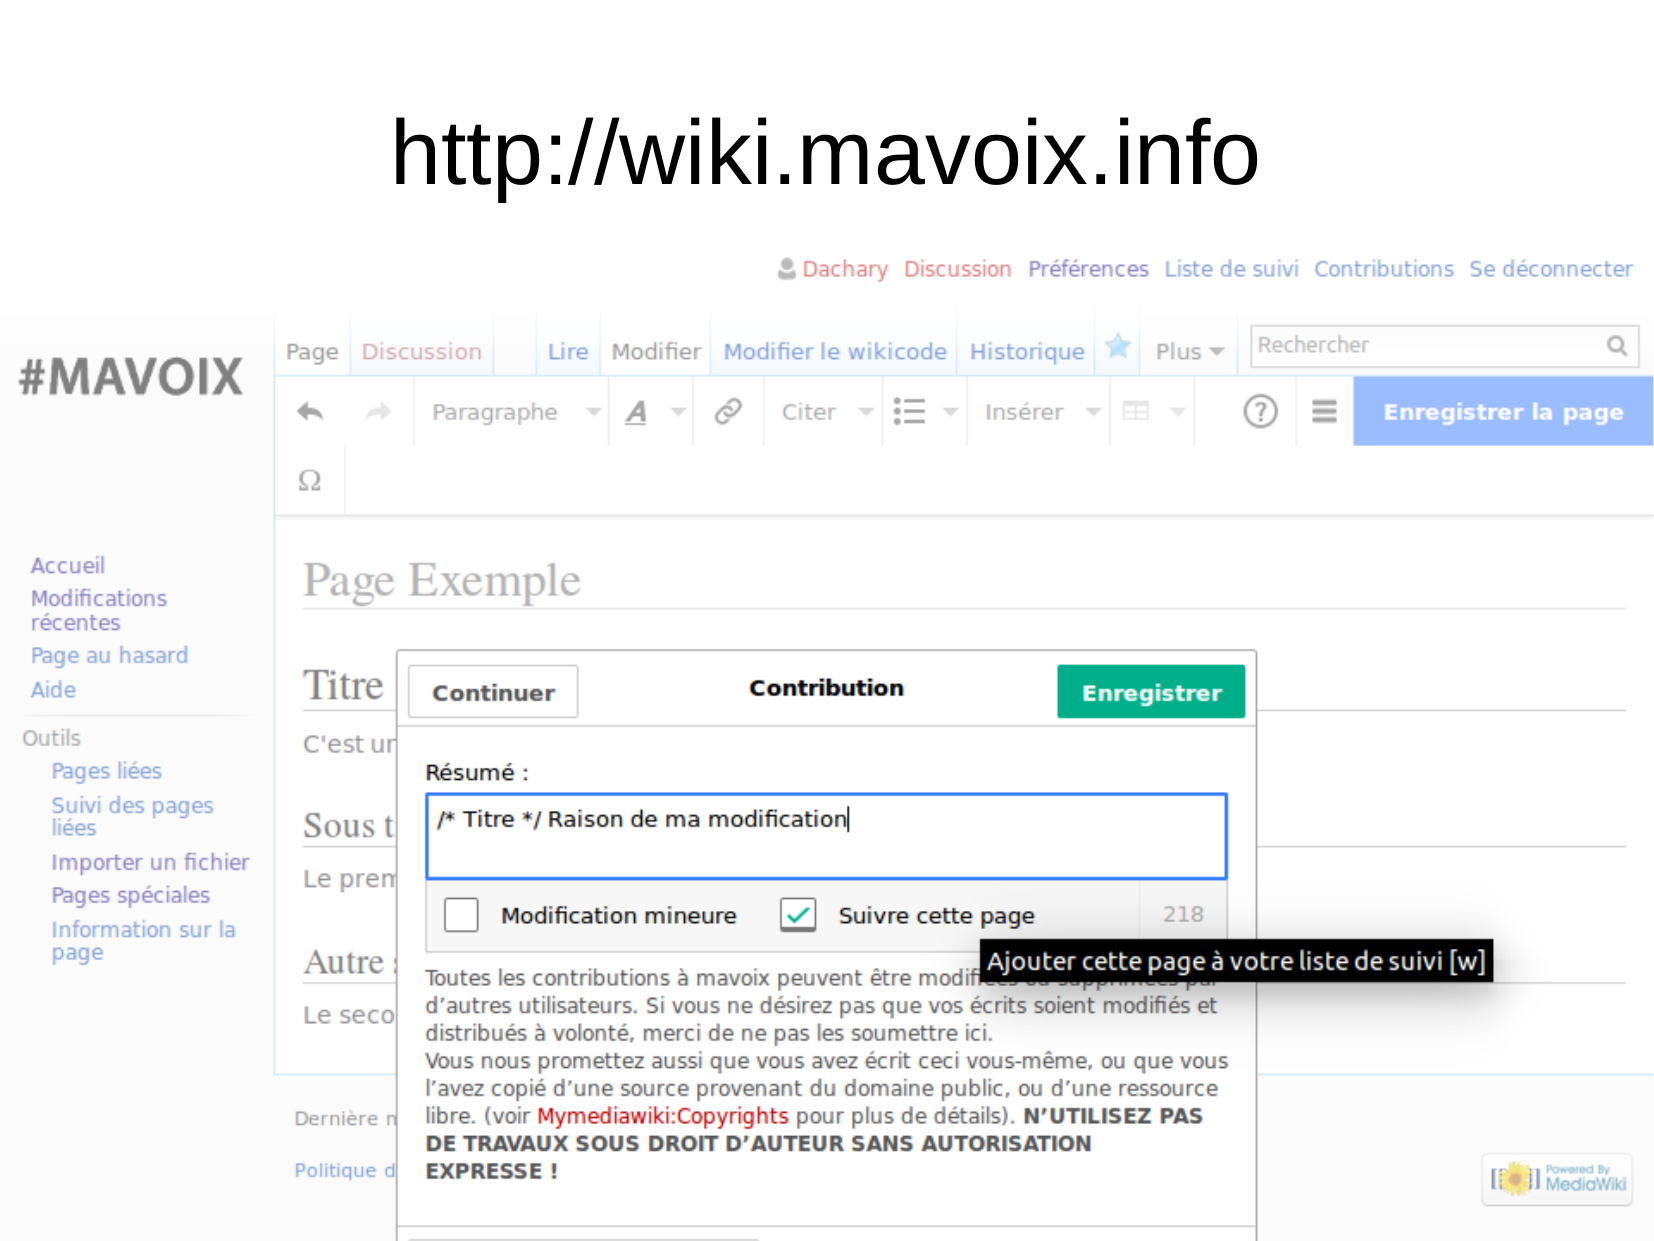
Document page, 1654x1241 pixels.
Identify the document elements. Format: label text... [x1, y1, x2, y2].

title http://wiki.mavoix.info [82, 49, 1571, 239]
picture [0, 239, 1654, 1241]
